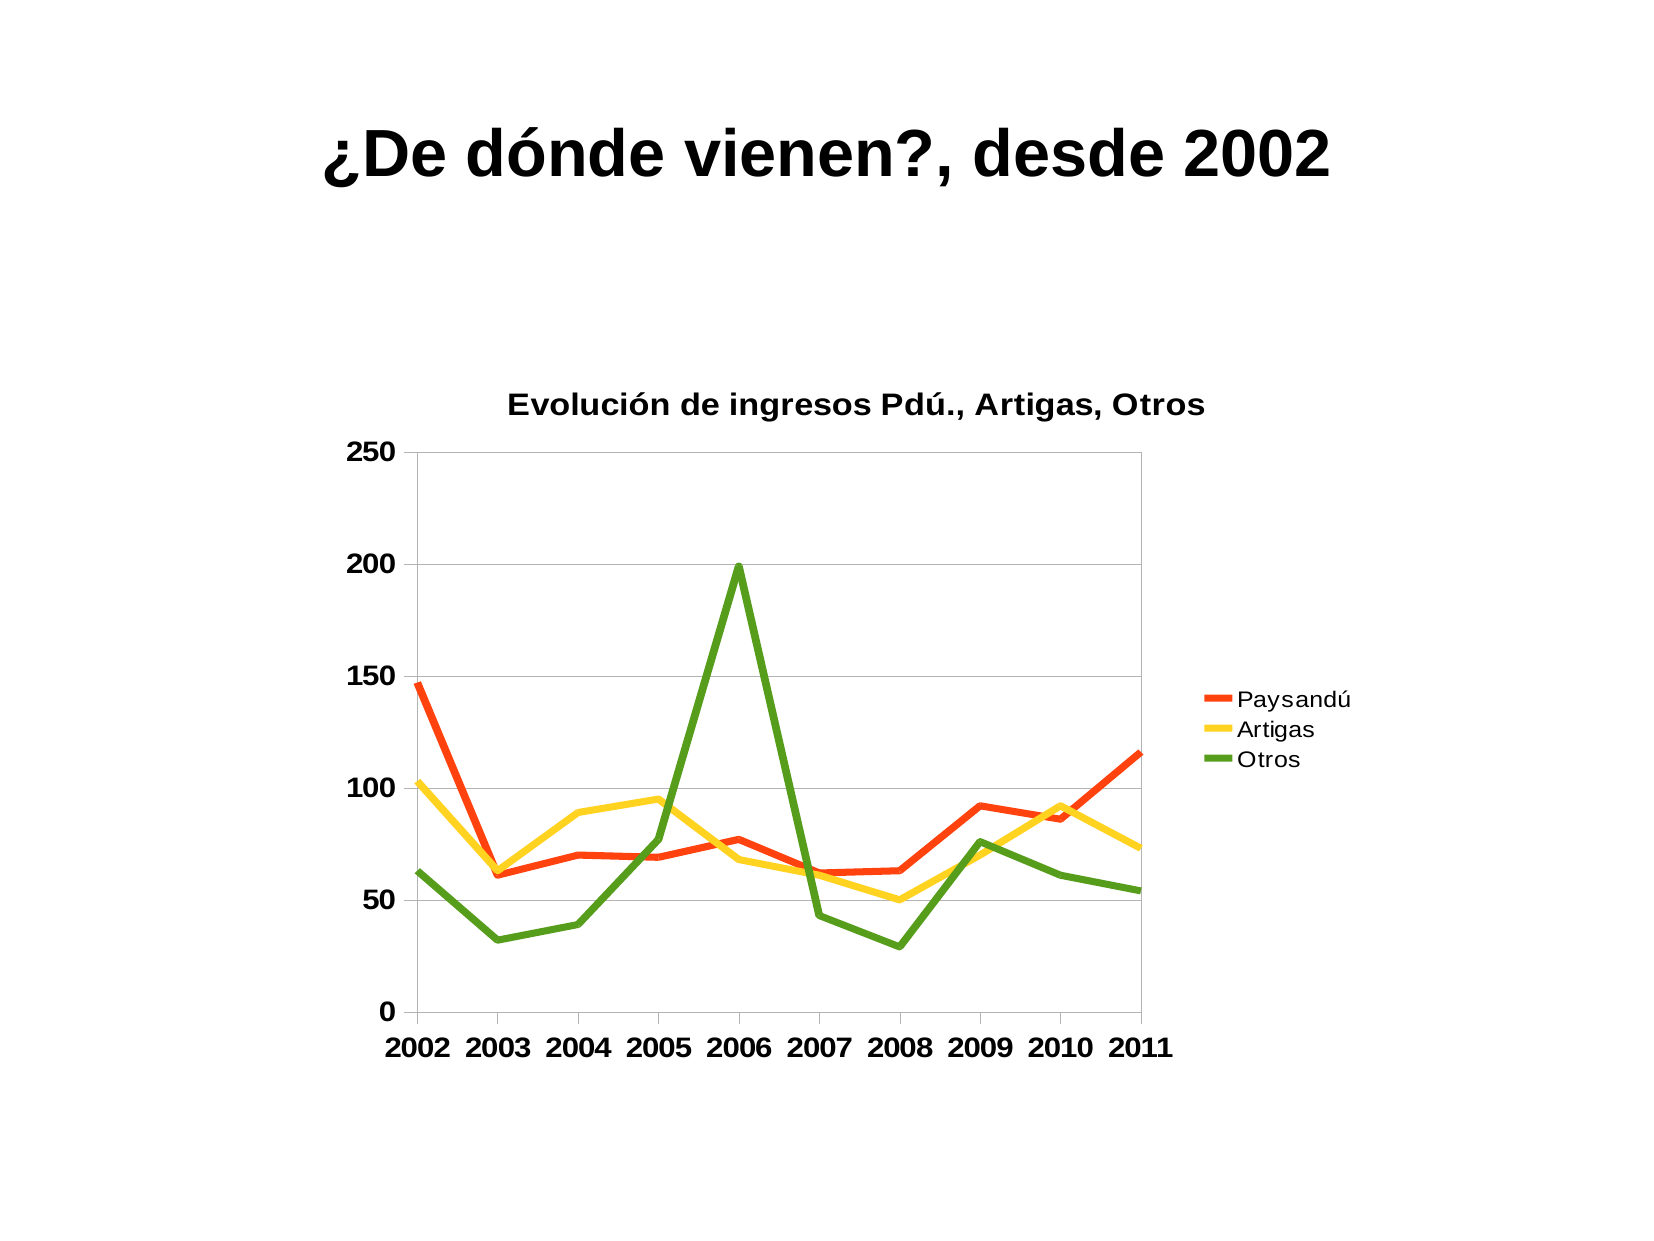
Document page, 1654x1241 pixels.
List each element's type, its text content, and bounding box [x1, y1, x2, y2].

picture [324, 371, 1388, 1093]
title ¿De dónde vienen?, desde 2002 [82, 56, 1571, 250]
